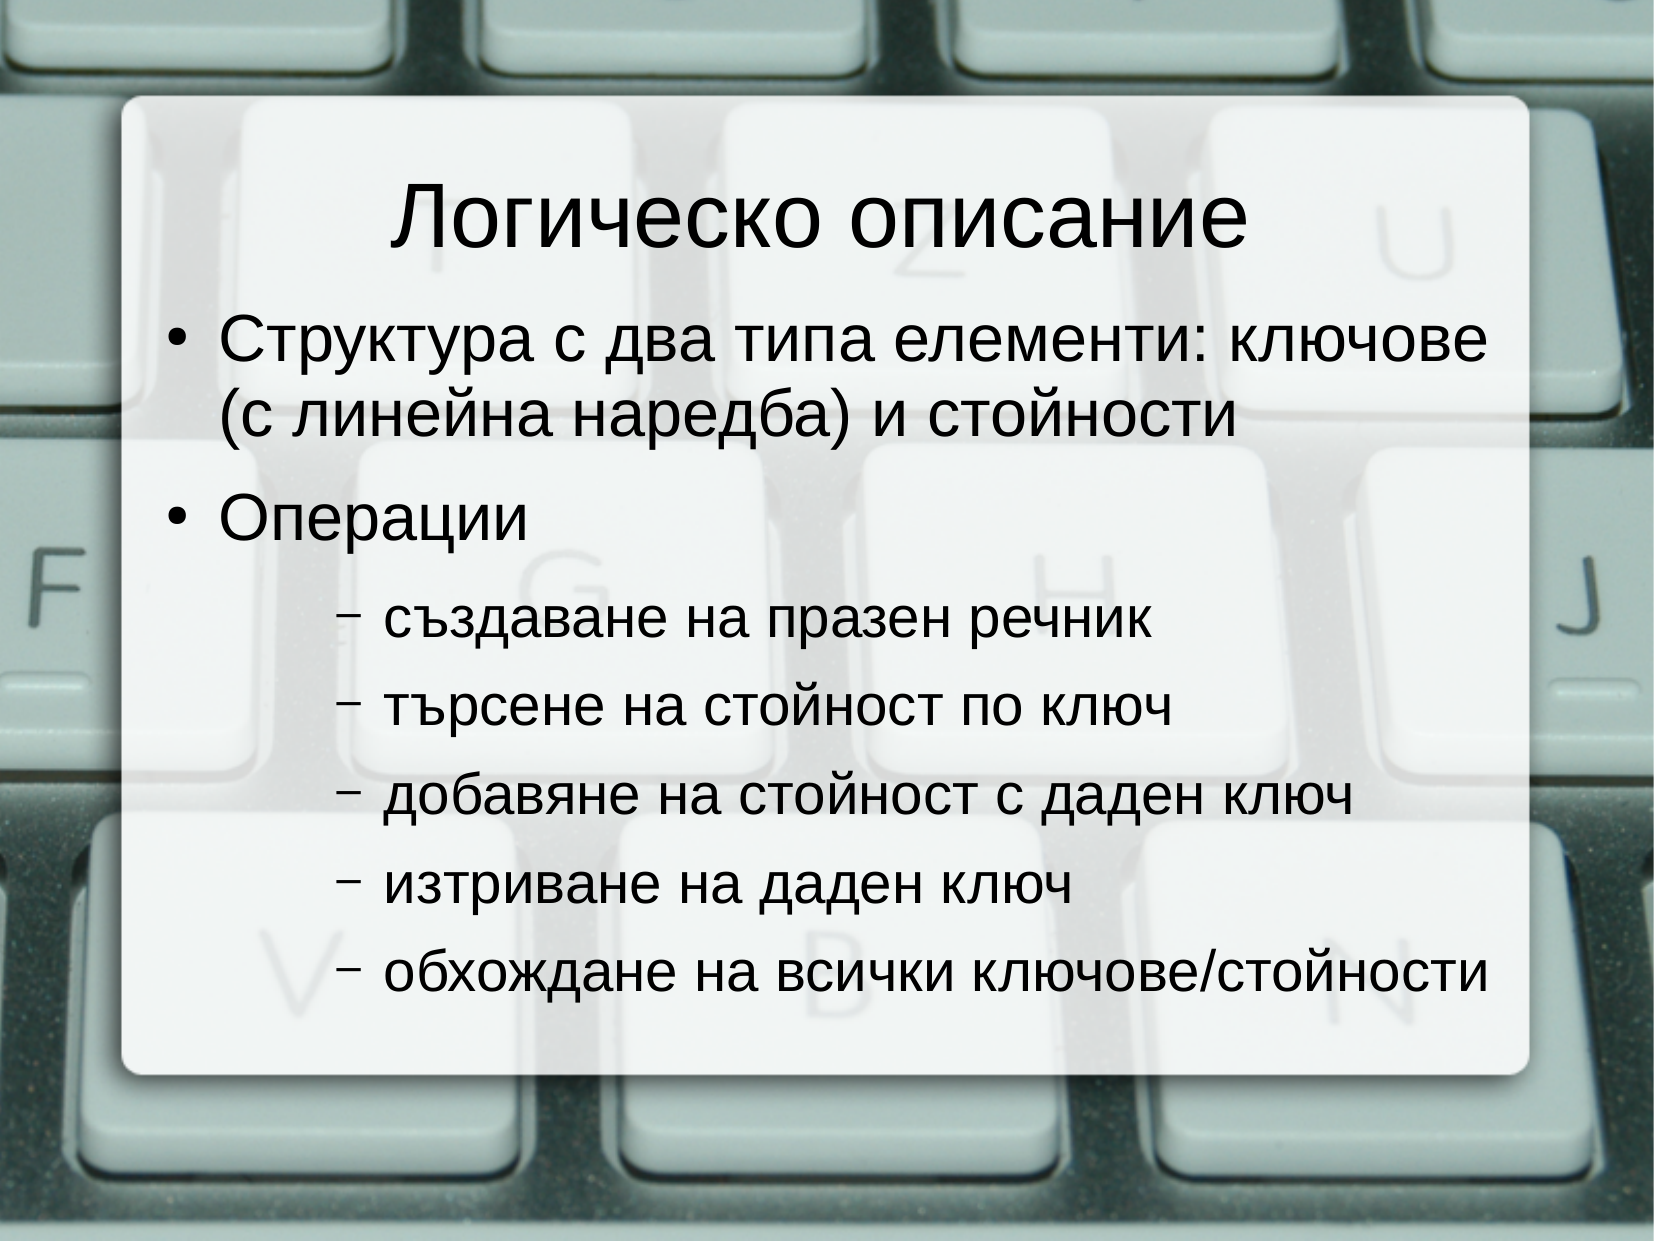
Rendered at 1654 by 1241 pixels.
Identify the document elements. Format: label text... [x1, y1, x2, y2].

title Логическо описание [135, 111, 1506, 319]
list Структура с два типа елементи: ключове (с линейна наредба) и стойности Операции създаване на празен речник търсене на стойност по ключ добавяне на стойност с даден ключ изтриване на даден ключ обхождане на всички ключове/стойности [147, 301, 1506, 1021]
picture [0, 0, 1654, 1241]
